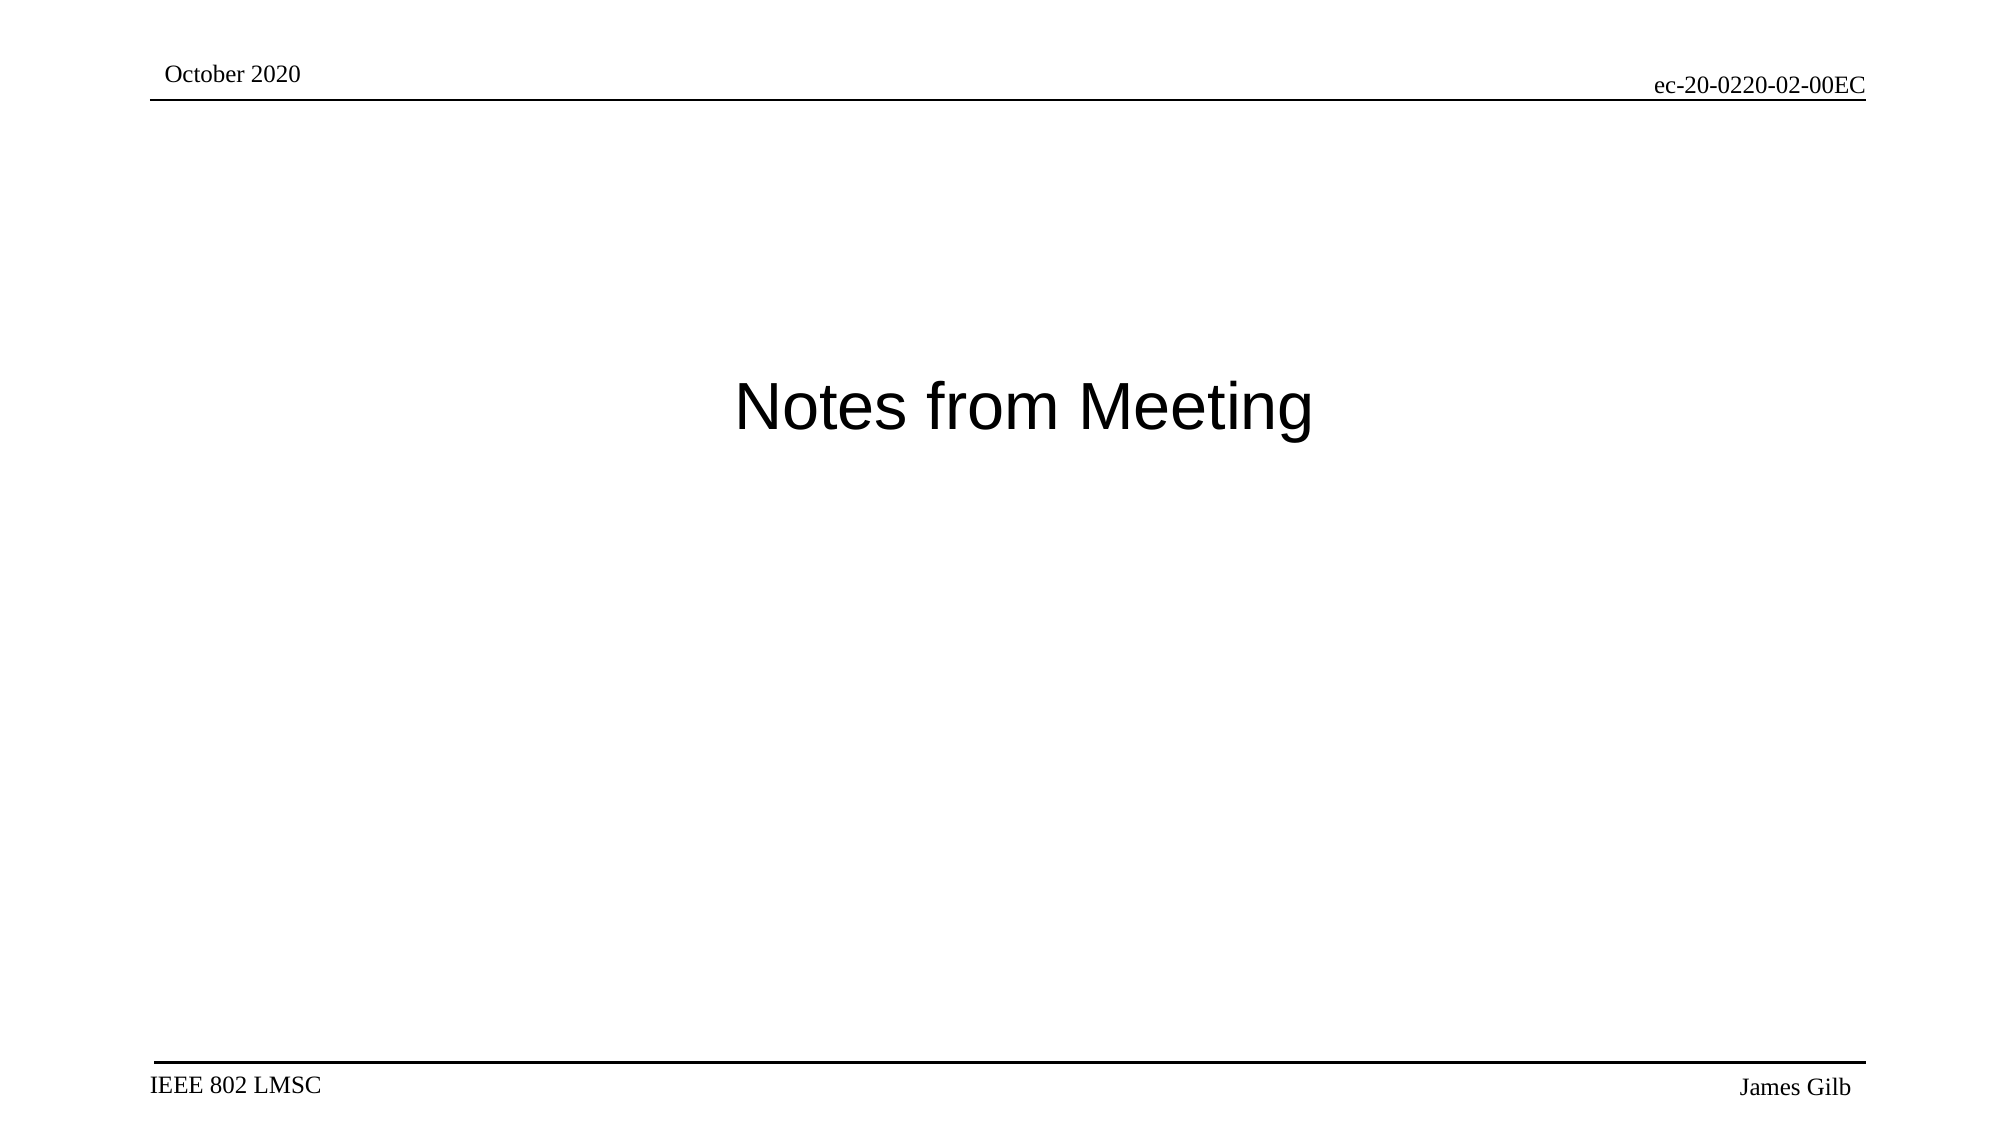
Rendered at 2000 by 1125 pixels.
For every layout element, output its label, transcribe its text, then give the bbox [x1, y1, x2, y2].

subtitle Notes from Meeting [149, 112, 1900, 693]
